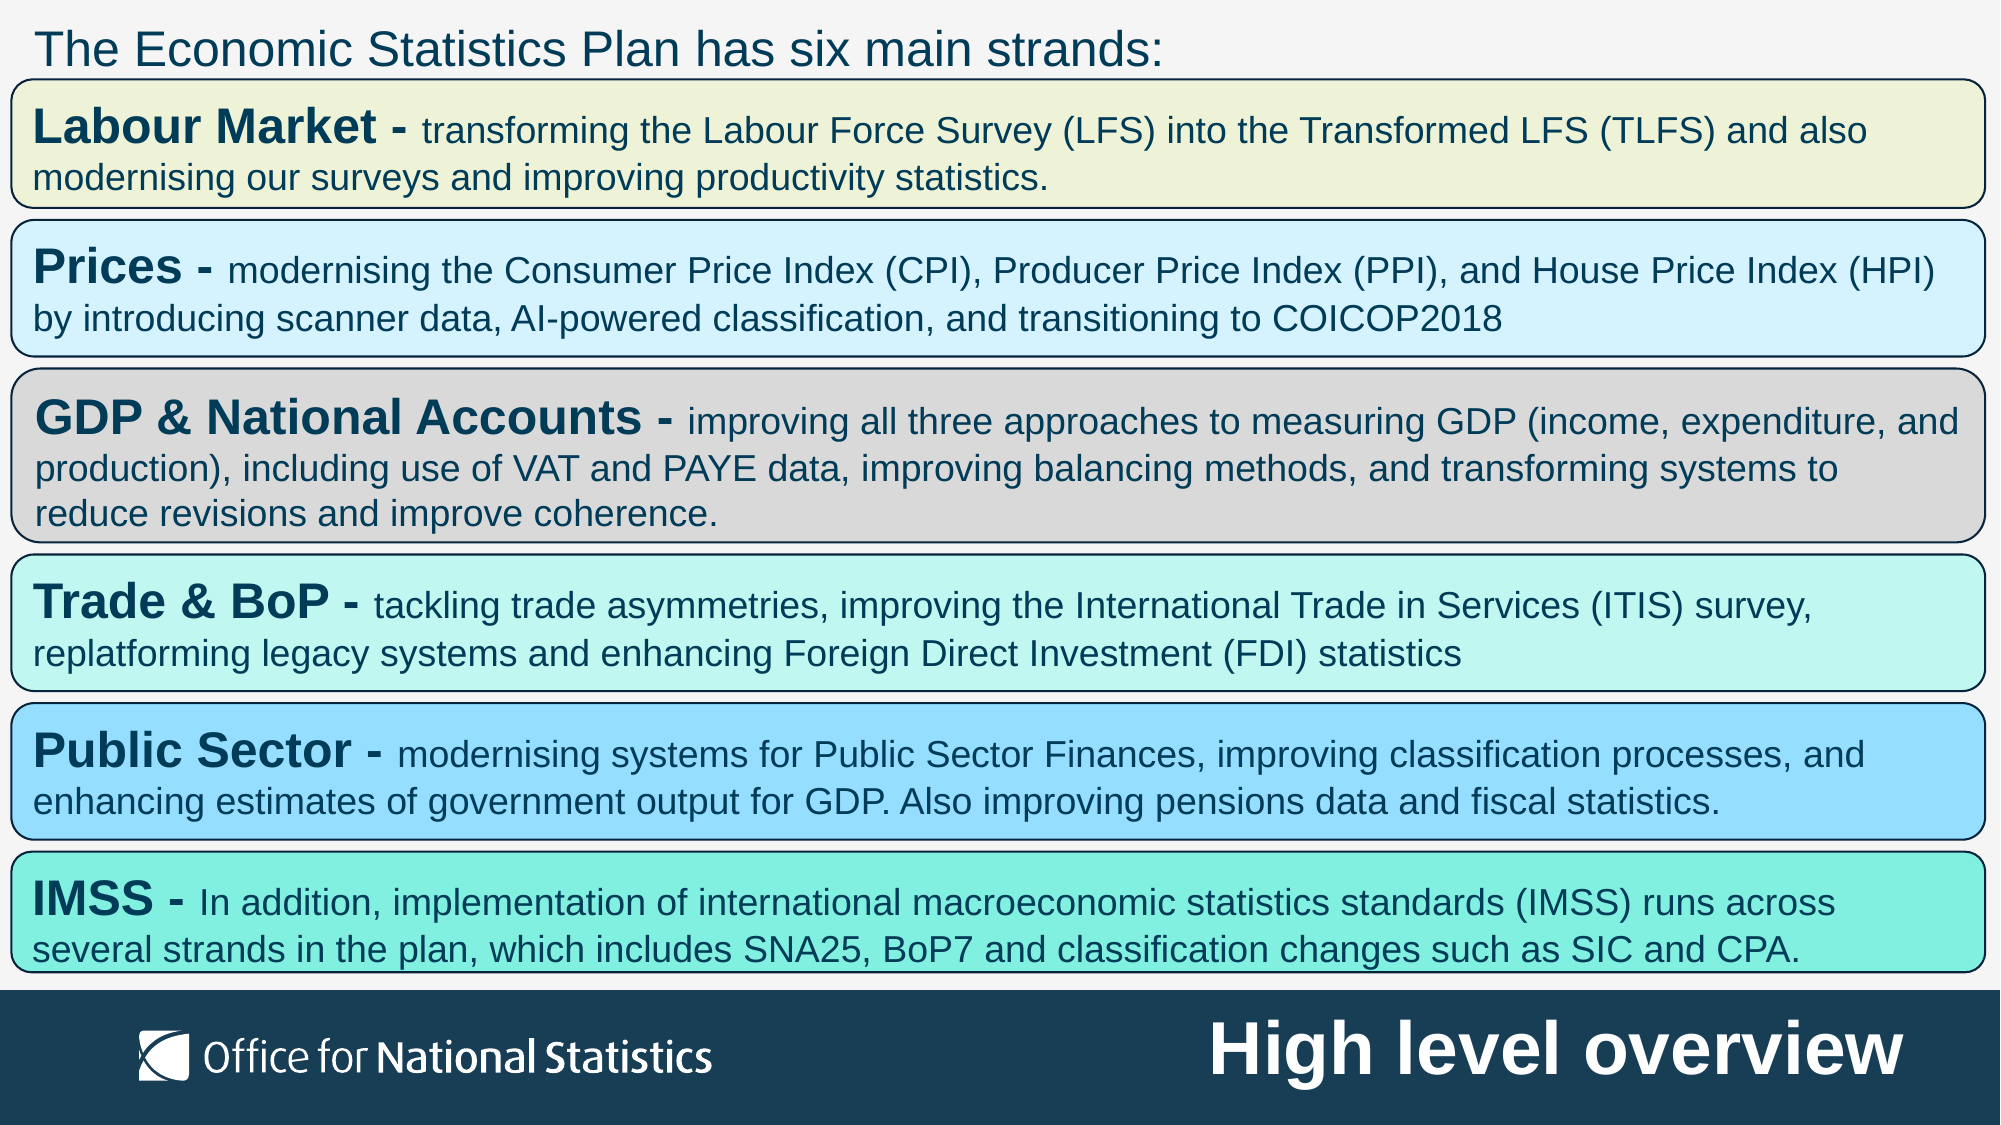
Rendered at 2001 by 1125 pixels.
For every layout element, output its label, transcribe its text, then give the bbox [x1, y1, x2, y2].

text_box Labour Market - transforming the Labour Force Survey (LFS) into the Transformed LFS (TLFS) and also modernising our surveys and improving productivity statistics. [11, 79, 1986, 208]
list The Economic Statistics Plan has six main strands: [33, 10, 1759, 73]
text_box IMSS - In addition, implementation of international macroeconomic statistics standards (IMSS) runs across several strands in the plan, which includes SNA25, BoP7 and classification changes such as SIC and CPA. [11, 851, 1986, 973]
text_box Public Sector - modernising systems for Public Sector Finances, improving classification processes, and enhancing estimates of government output for GDP. Also improving pensions data and fiscal statistics. [11, 703, 1986, 840]
title High level overview [1208, 1006, 1948, 1093]
text_box GDP & National Accounts - improving all three approaches to measuring GDP (income, expenditure, and production), including use of VAT and PAYE data, improving balancing methods, and transforming systems to reduce revisions and improve coherence. [11, 368, 1986, 543]
text_box Trade & BoP - tackling trade asymmetries, improving the International Trade in Services (ITIS) survey, replatforming legacy systems and enhancing Foreign Direct Investment (FDI) statistics [11, 554, 1986, 692]
text_box Prices - modernising the Consumer Price Index (CPI), Producer Price Index (PPI), and House Price Index (HPI) by introducing scanner data, AI-powered classification, and transitioning to COICOP2018 [11, 219, 1986, 357]
